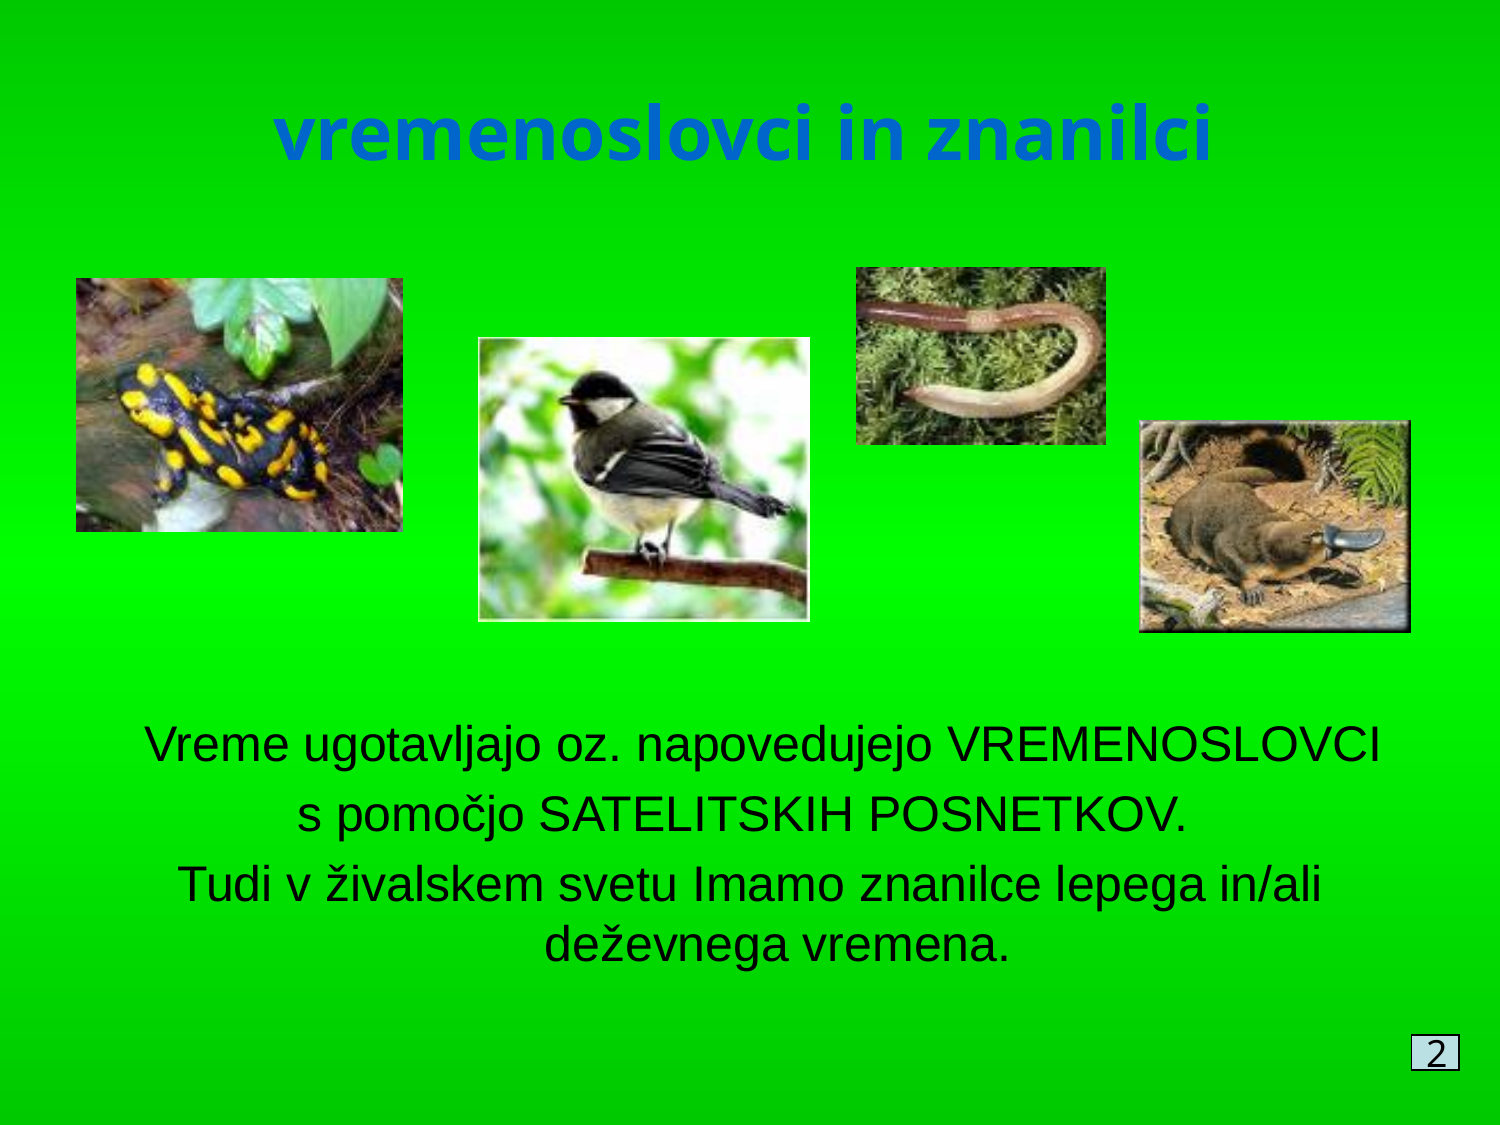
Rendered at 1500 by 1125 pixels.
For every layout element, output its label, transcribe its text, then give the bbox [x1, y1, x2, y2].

picture [1139, 420, 1411, 633]
picture [478, 337, 810, 622]
list Vreme ugotavljajo oz. napovedujejo VREMENOSLOVCI s pomočjo SATELITSKIH POSNETKOV. Tudi v živalskem svetu Imamo znanilce lepega in/ali deževnega vremena. [75, 704, 1425, 1005]
picture [76, 278, 403, 532]
text_box 2 [1411, 1034, 1459, 1071]
picture [856, 267, 1106, 445]
text_box vremenoslovci in znanilci [112, 78, 1376, 208]
